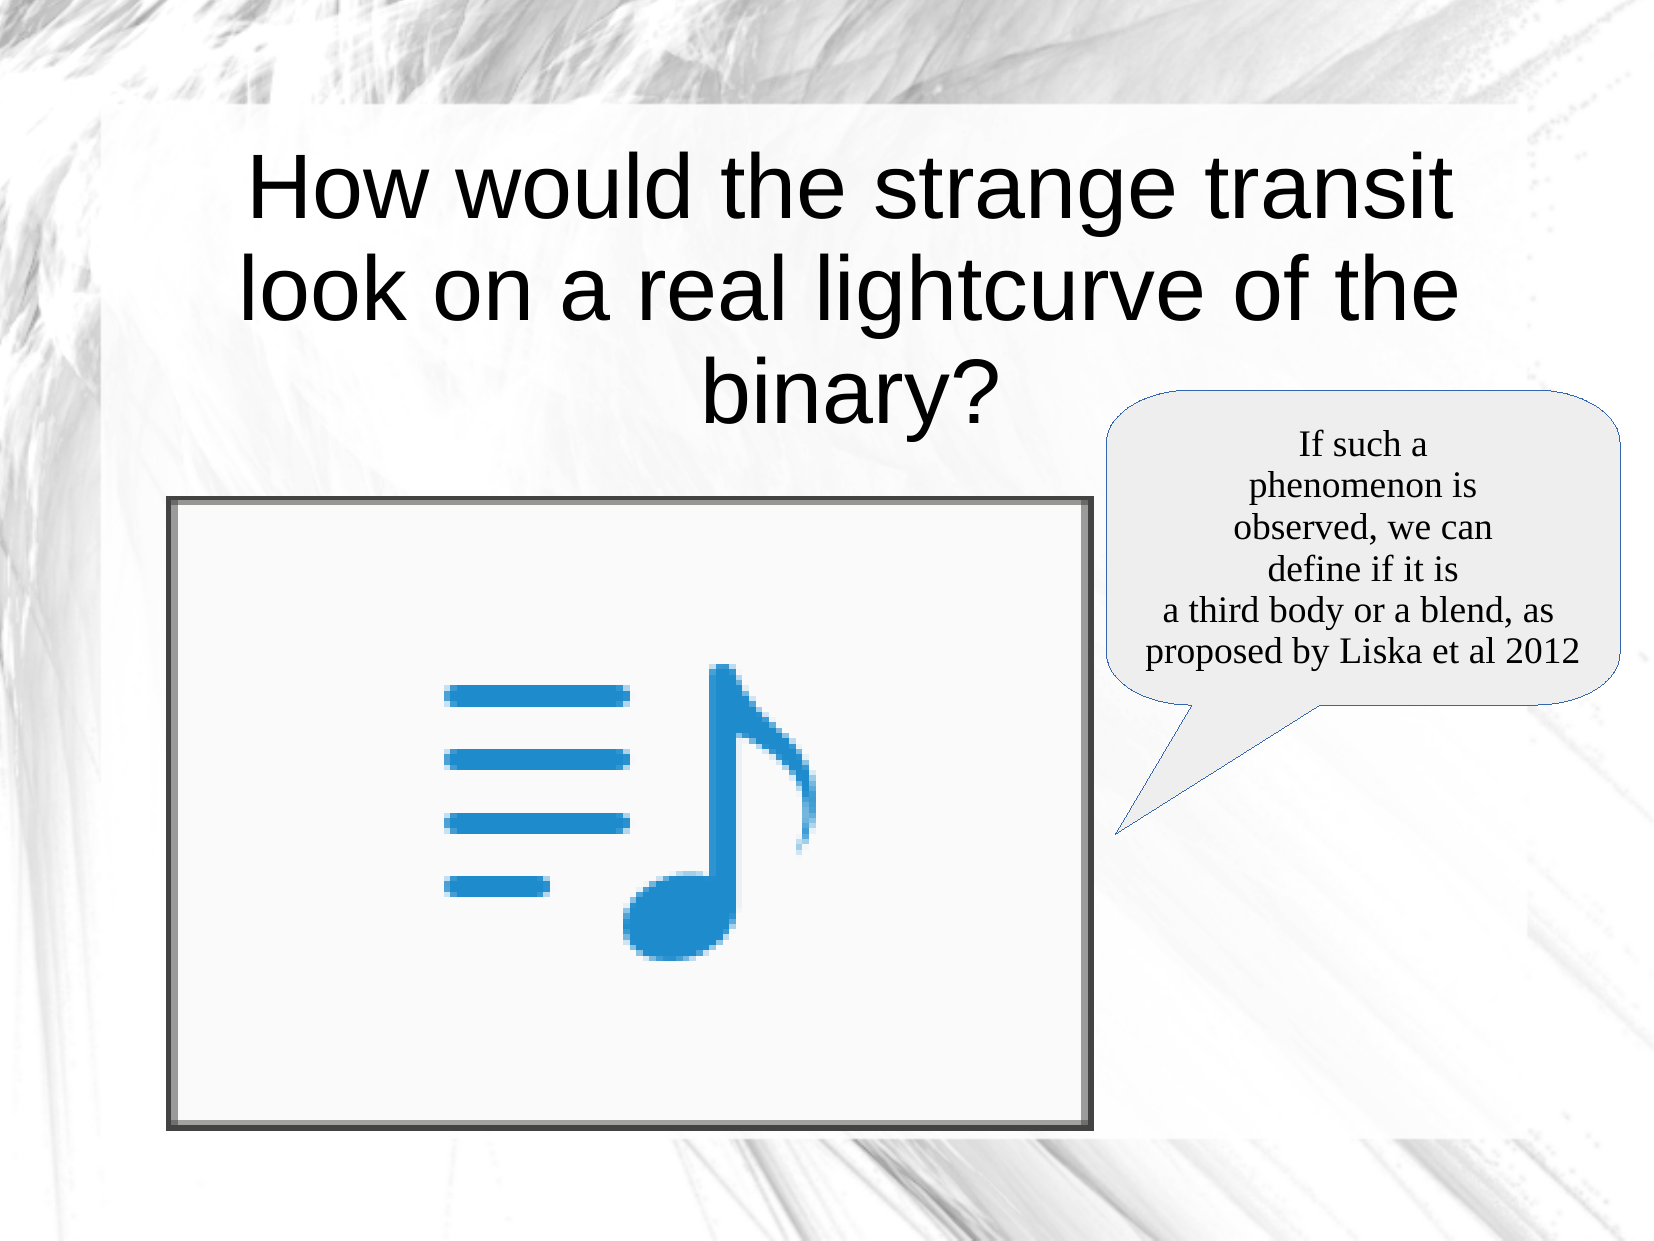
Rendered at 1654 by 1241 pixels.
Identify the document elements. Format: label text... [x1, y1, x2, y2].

title How would the strange transit look on a real lightcurve of the binary? [157, 135, 1546, 444]
picture [0, 0, 1654, 1241]
text_box If such a phenomenon is observed, we can define if it is a third body or a blend, as proposed by Liska et al 2012 [1106, 390, 1621, 835]
text_box [165, 495, 1096, 1132]
